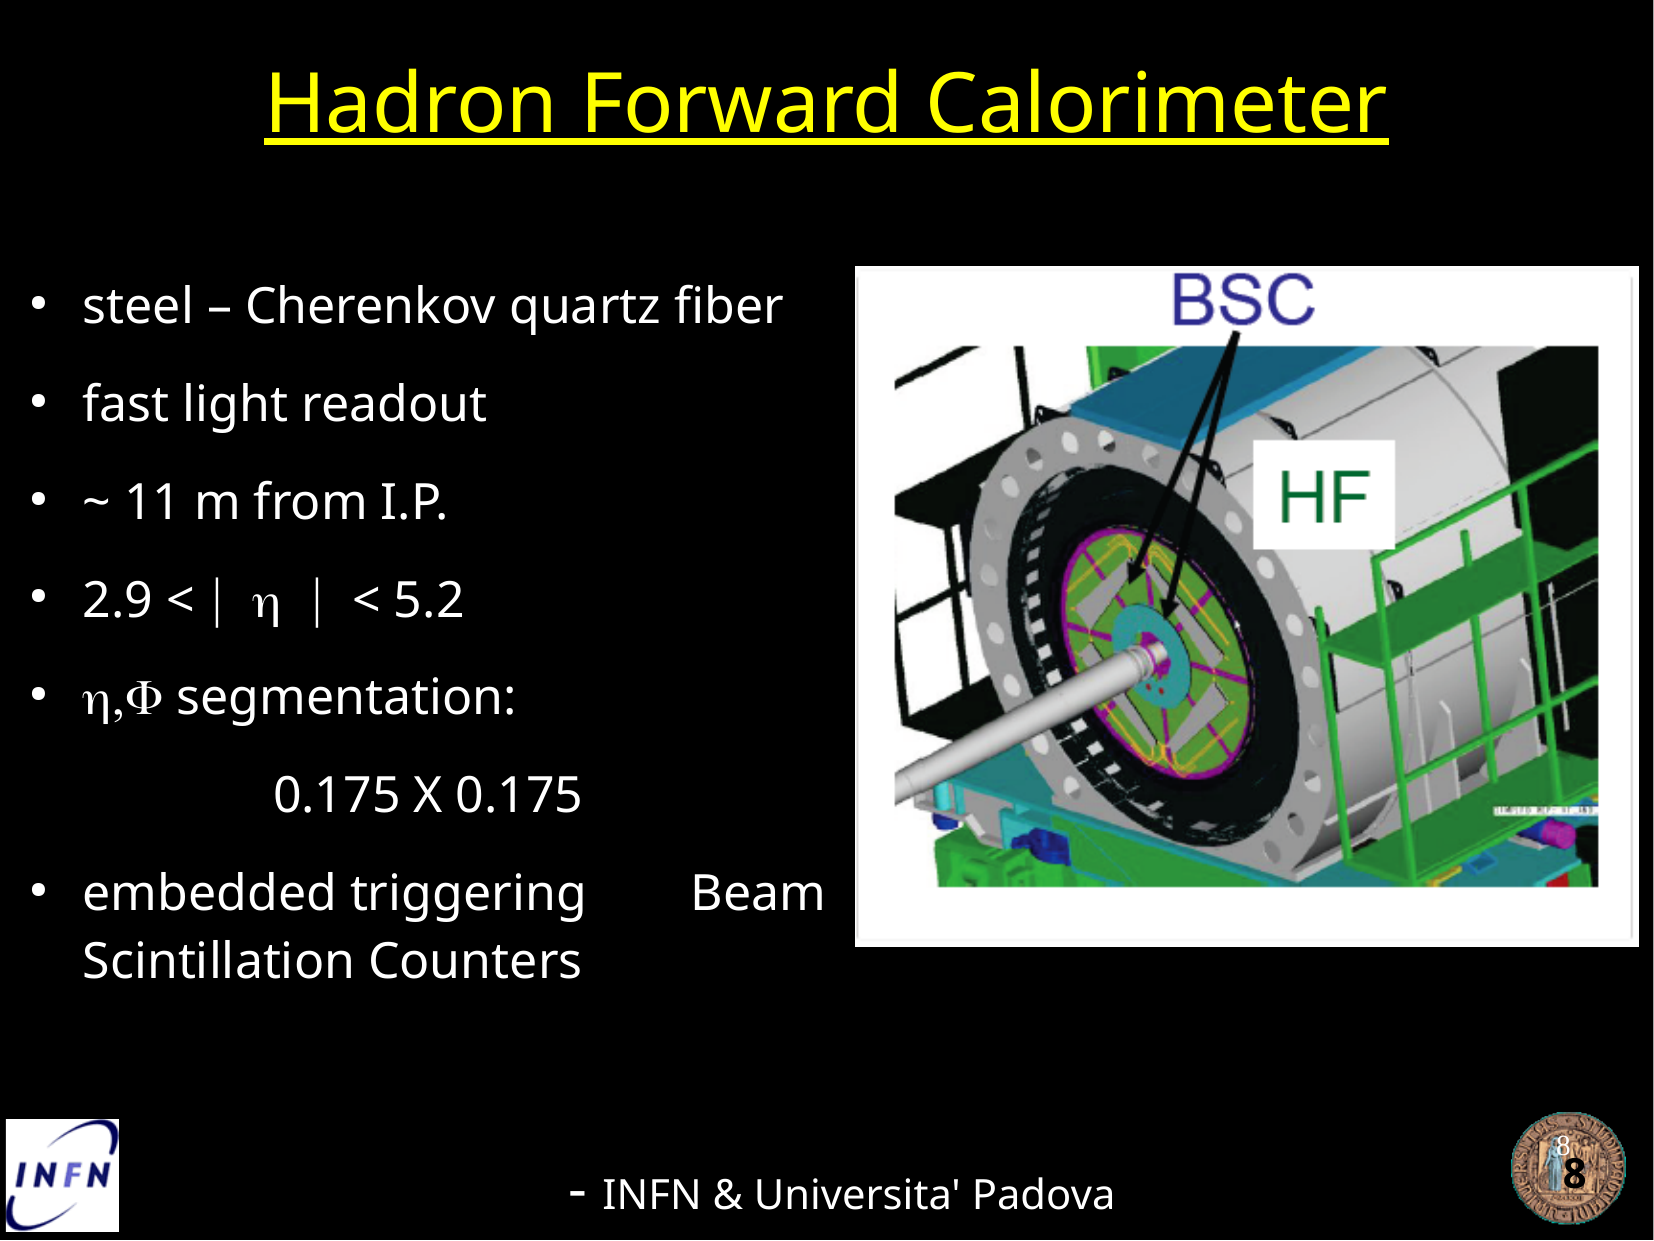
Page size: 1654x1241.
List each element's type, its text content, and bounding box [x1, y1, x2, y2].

title Hadron Forward Calorimeter [82, 43, 1571, 157]
list steel – Cherenkov quartz fiber fast light readout ~ 11 m from I.P. 2.9 < | h | < 5.2 h,F segmentation: 0.175 X 0.175 embedded triggering Beam Scintillation Counters [11, 270, 845, 1177]
picture [855, 266, 1639, 947]
picture [5, 1119, 119, 1232]
picture [1511, 1111, 1626, 1226]
